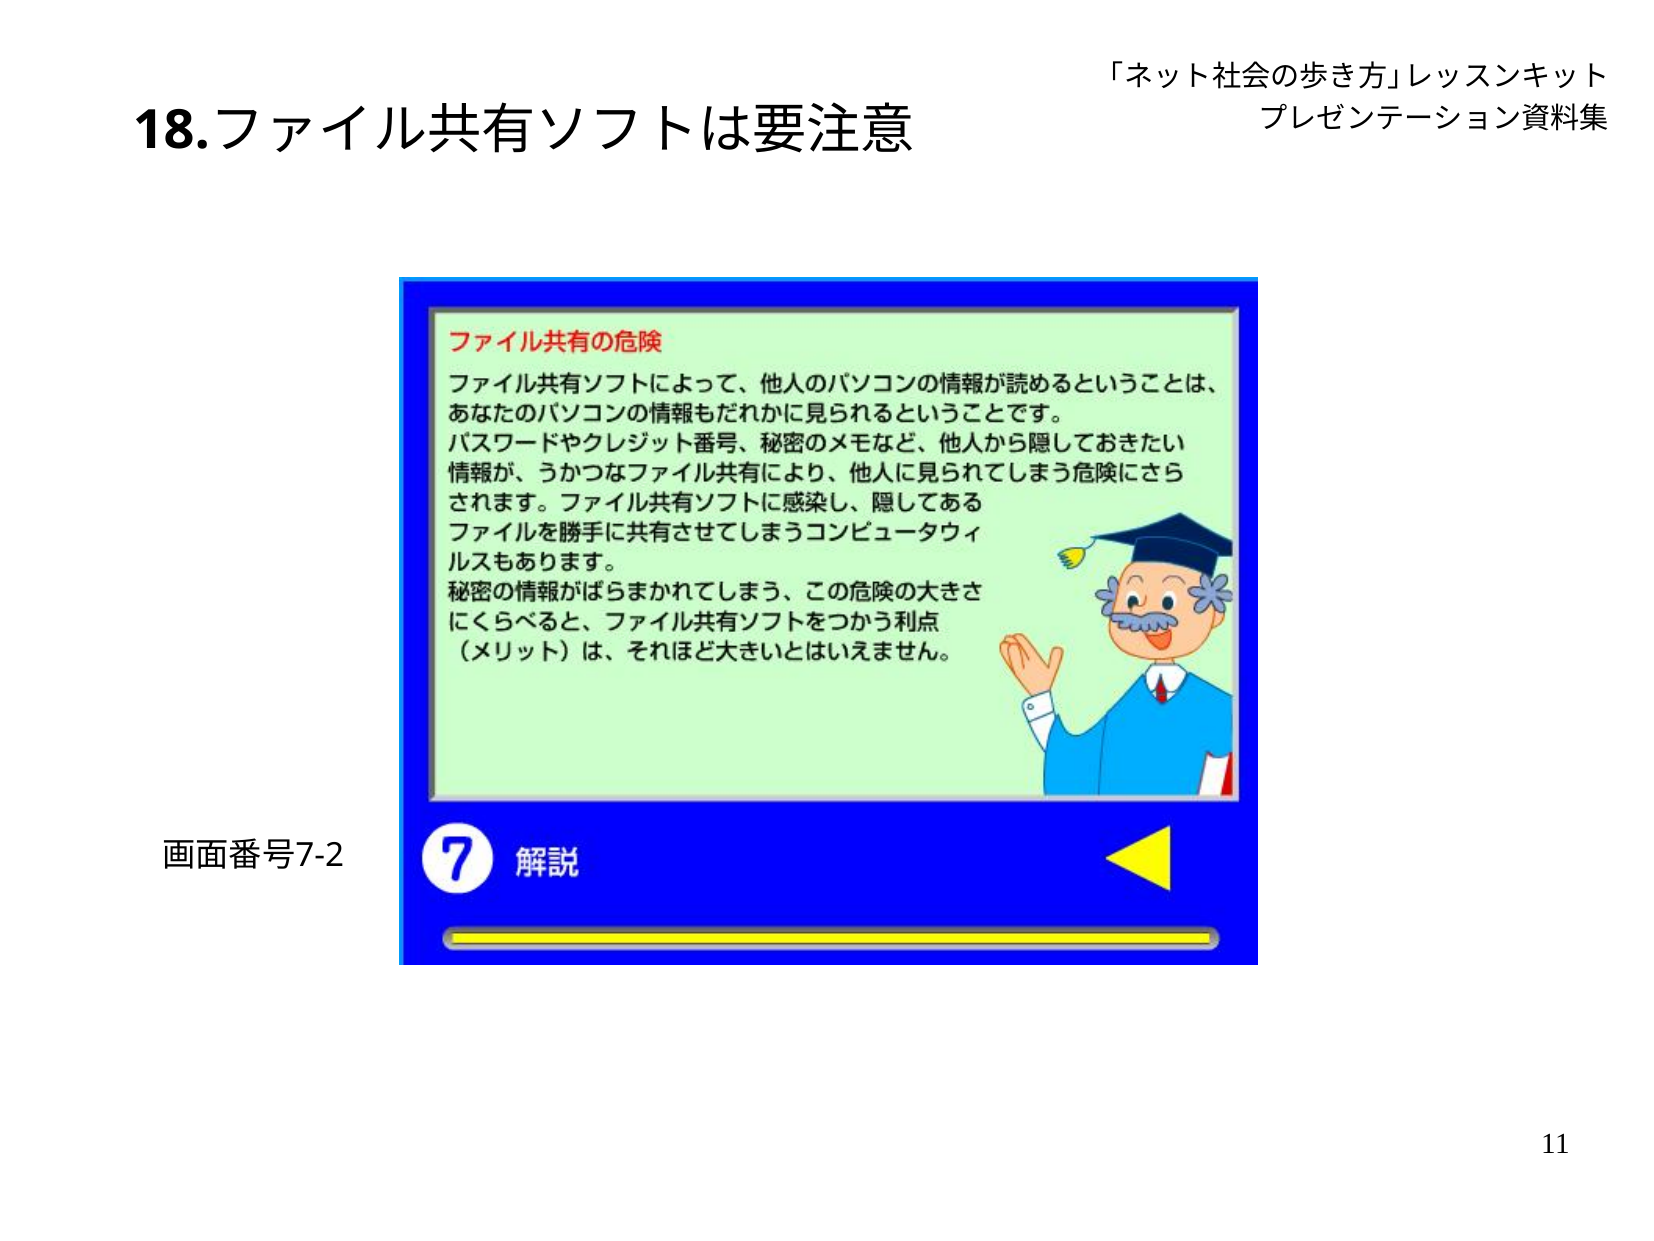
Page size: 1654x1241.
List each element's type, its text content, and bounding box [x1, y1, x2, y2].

text_box 画面番号7-2 [147, 826, 384, 882]
picture [399, 277, 1258, 965]
text_box 「ネット社会の歩き方」レッスンキットプレゼンテーション資料集 [1062, 44, 1625, 145]
text_box 18.ファイル共有ソフトは要注意 [118, 88, 1241, 169]
